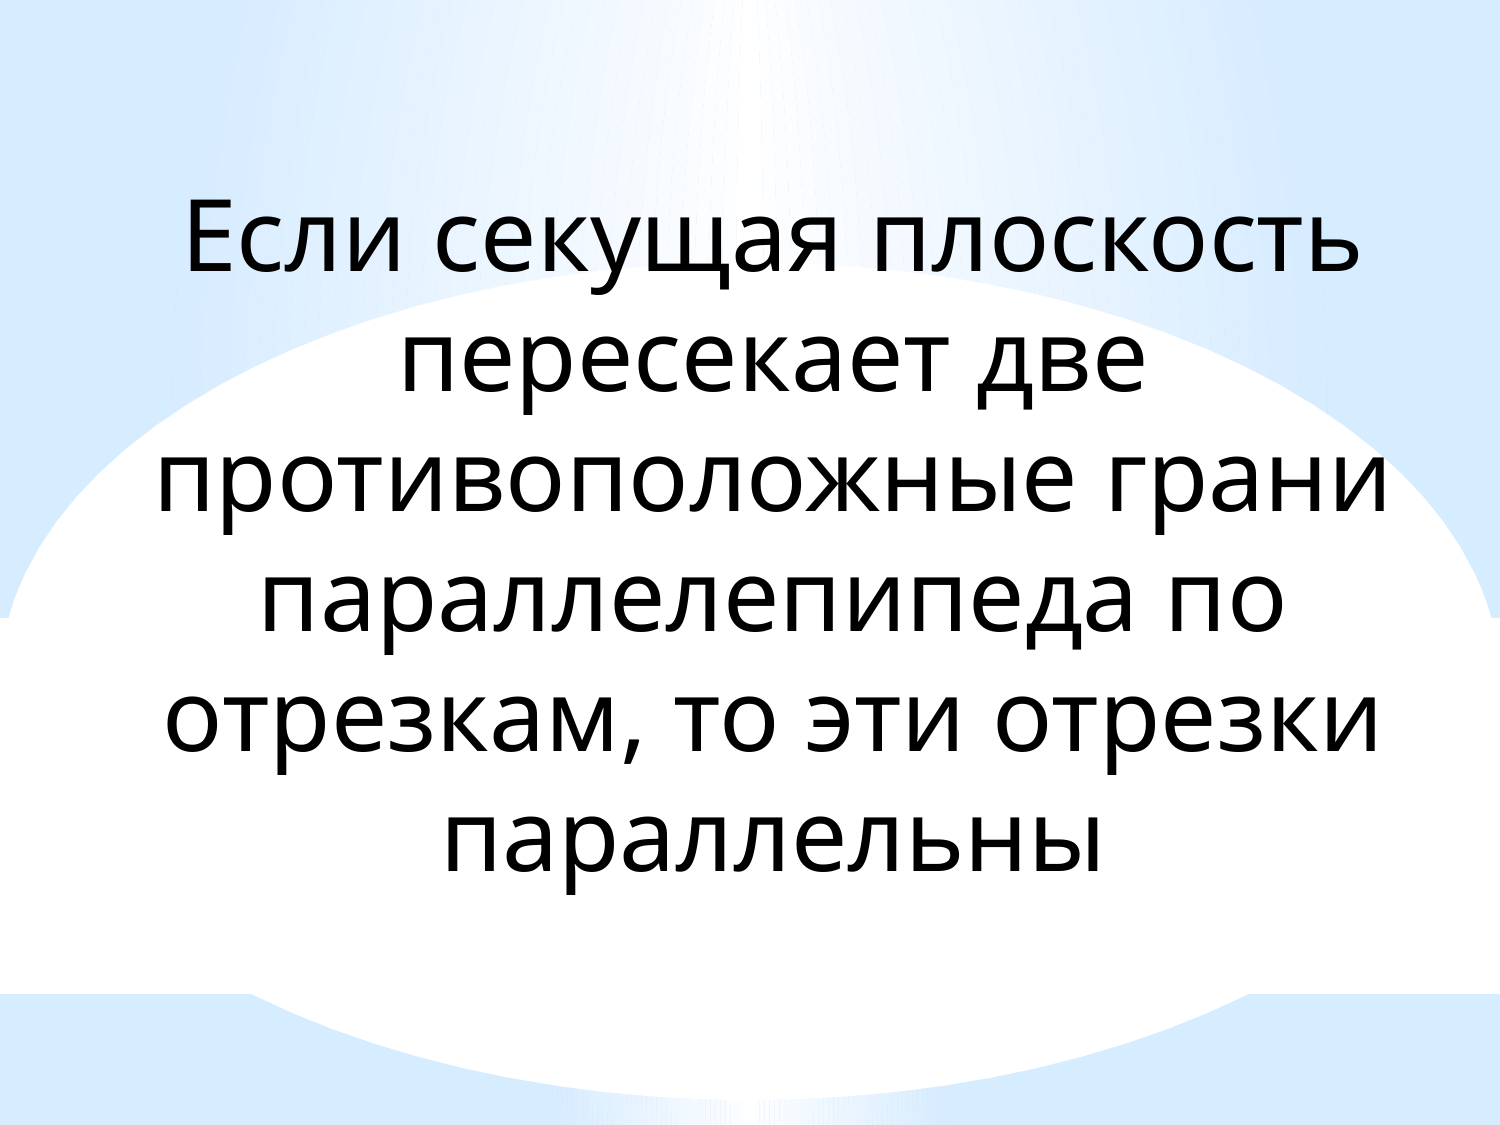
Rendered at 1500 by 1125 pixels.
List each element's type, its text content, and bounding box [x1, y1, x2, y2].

text_box Если секущая плоскость пересекает две противоположные грани параллелепипеда по отрезкам, то эти отрезки параллельны [128, 163, 1418, 899]
